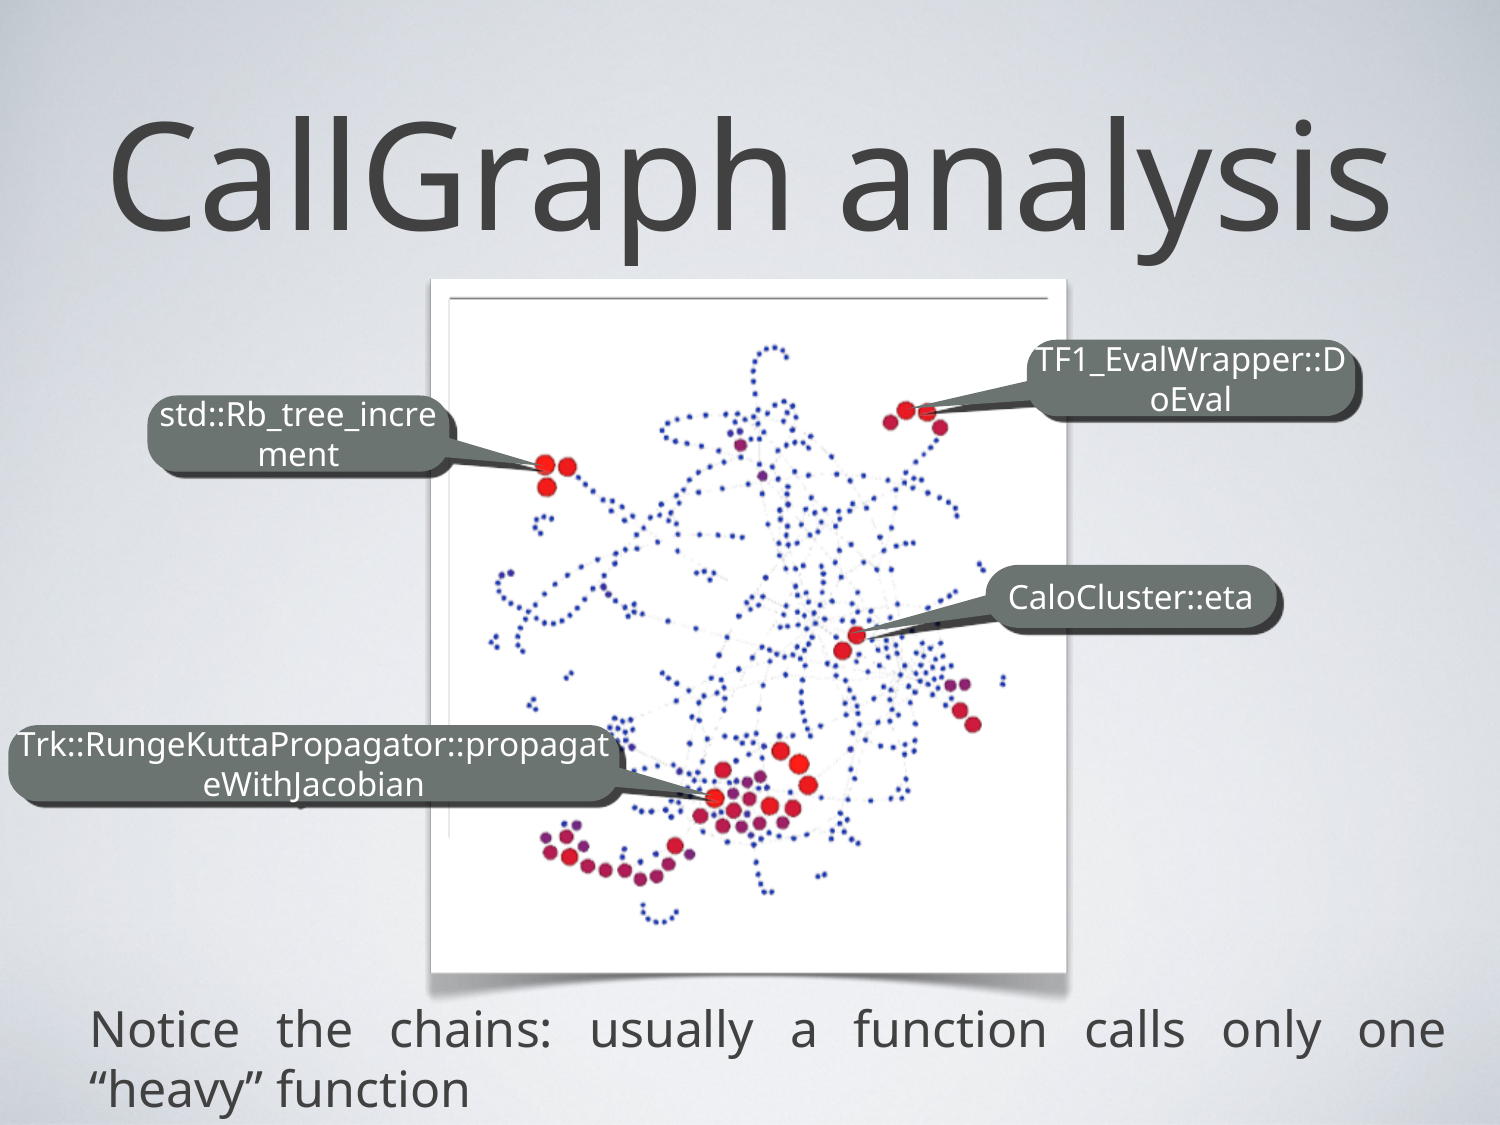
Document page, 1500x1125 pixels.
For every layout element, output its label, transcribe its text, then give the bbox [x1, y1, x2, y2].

text_box std::Rb_tree_increment [147, 395, 544, 472]
text_box Trk::RungeKuttaPropagator::propagateWithJacobian [8, 725, 714, 802]
picture [0, 0, 1500, 1125]
text_box TF1_EvalWrapper::DoEval [906, 339, 1356, 417]
text_box Notice the chains: usually a function calls only one “heavy” function [89, 997, 1448, 1089]
text_box CaloCluster::eta [848, 564, 1277, 634]
title CallGraph analysis [40, 29, 1460, 311]
